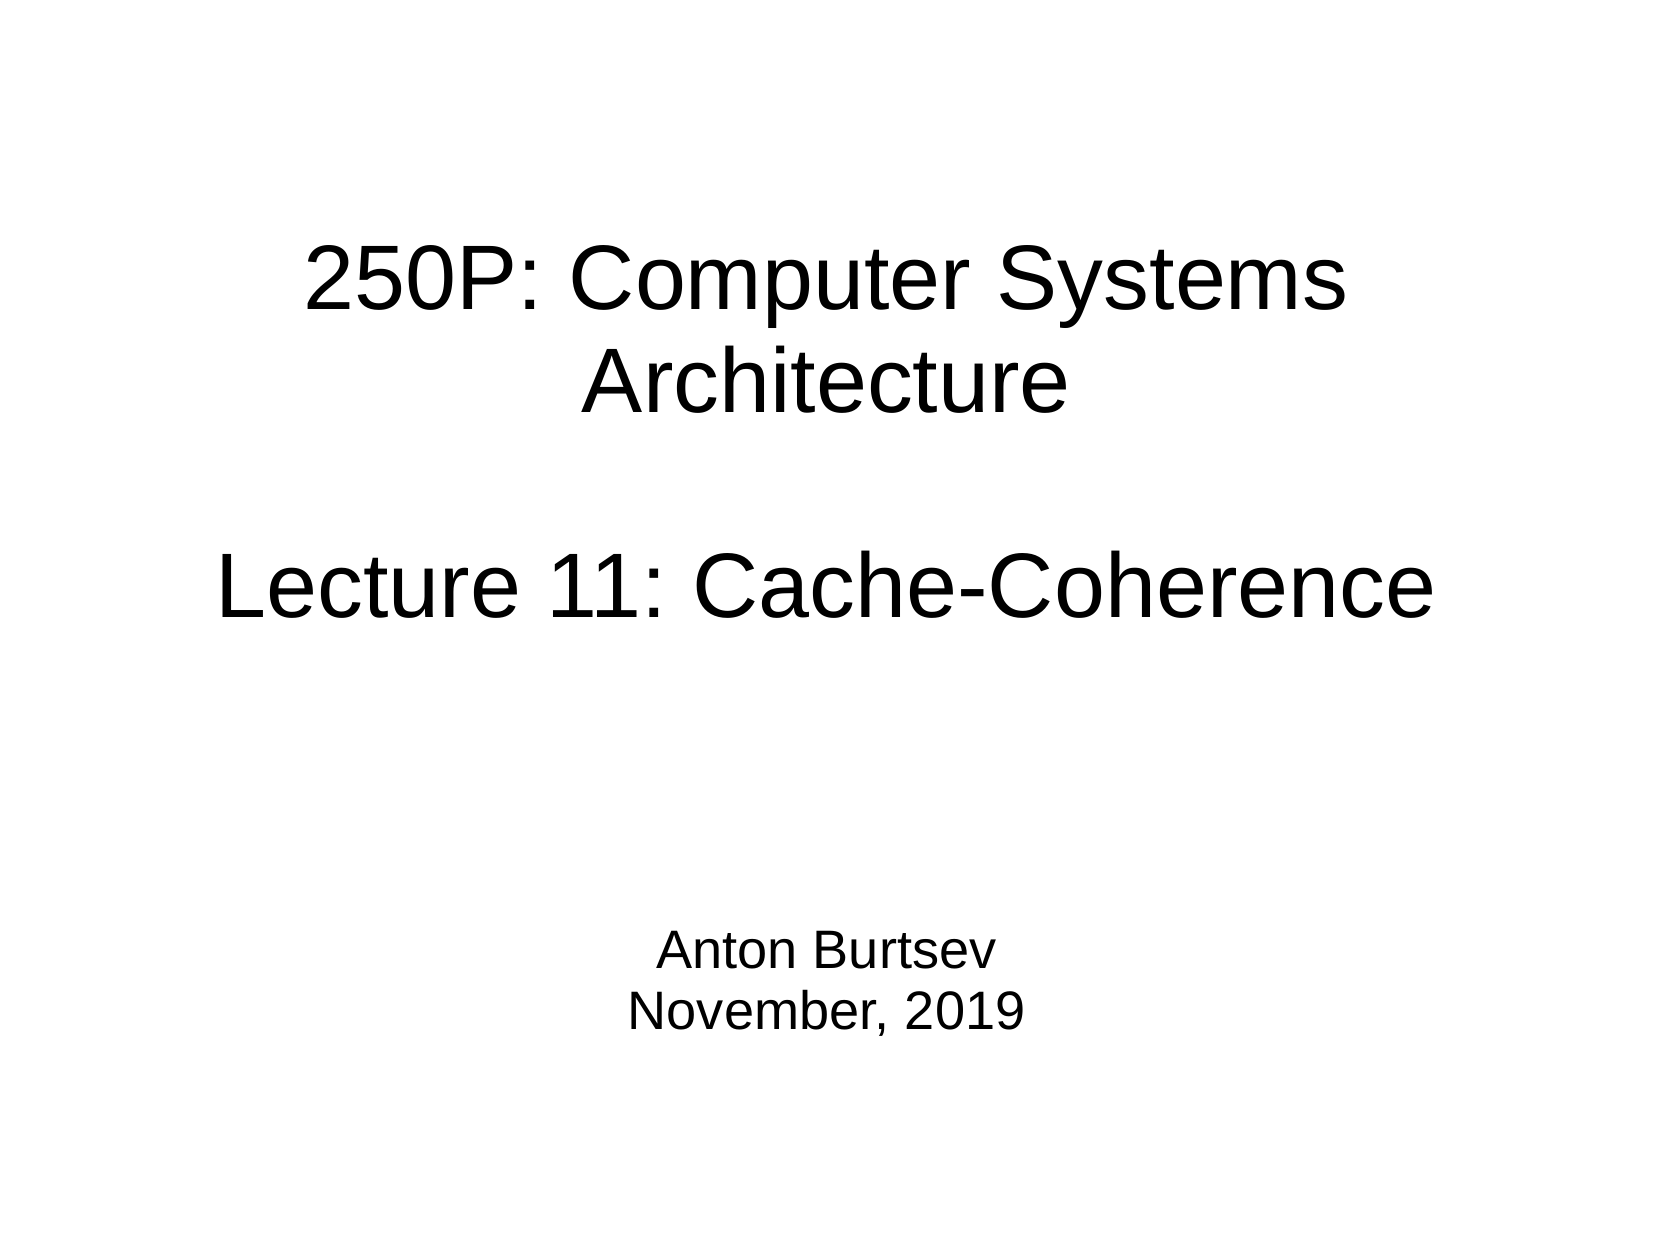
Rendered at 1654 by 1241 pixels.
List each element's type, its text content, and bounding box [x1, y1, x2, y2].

title 250P: Computer Systems Architecture Lecture 11: Cache-Coherence [82, 113, 1571, 637]
subtitle Anton Burtsev November, 2019 [82, 637, 1571, 1109]
